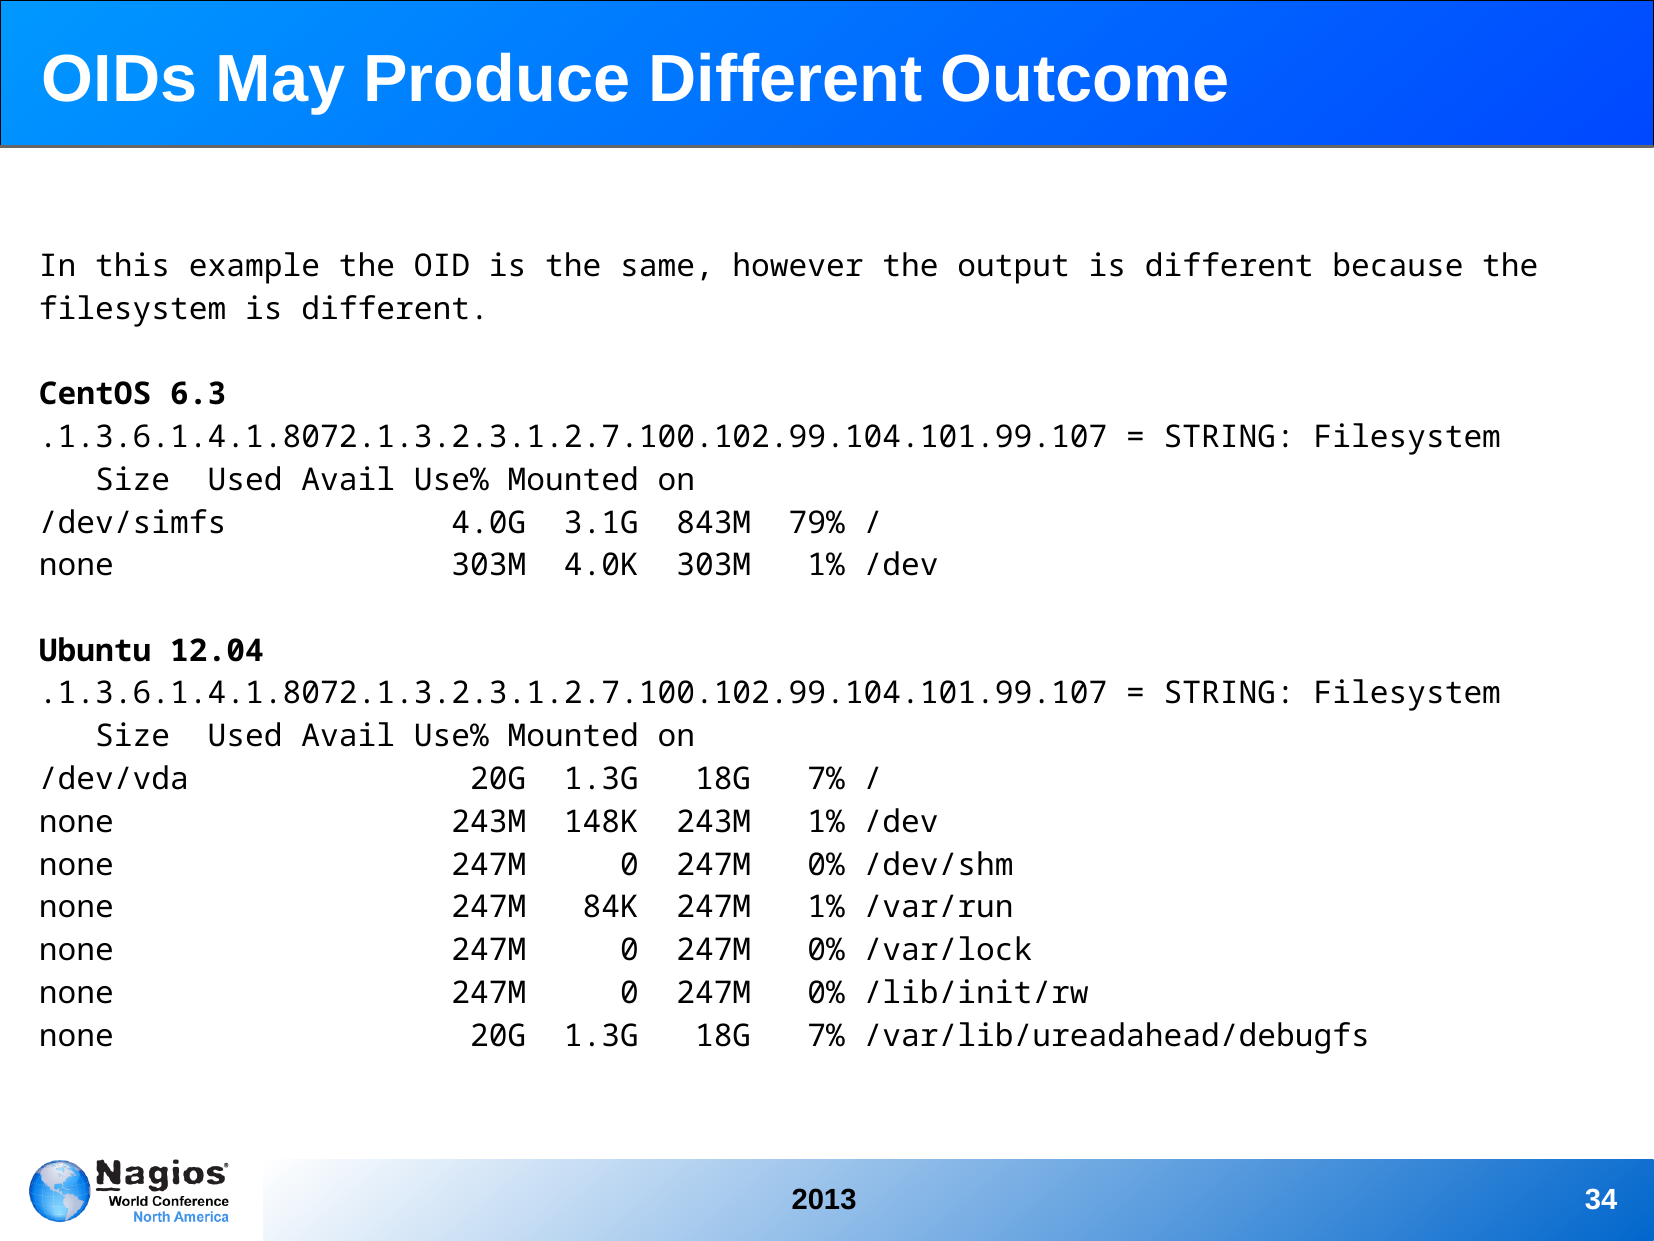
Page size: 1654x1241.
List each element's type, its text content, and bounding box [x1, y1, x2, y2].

picture [29, 1159, 229, 1235]
subtitle In this example the OID is the same, however the output is different because the filesystem is different. CentOS 6.3 .1.3.6.1.4.1.8072.1.3.2.3.1.2.7.100.102.99.104.101.99.107 = STRING: Filesystem Size Used Avail Use% Mounted on /dev/simfs 4.0G 3.1G 843M 79% / none 303M 4.0K 303M 1% /dev Ubuntu 12.04 .1.3.6.1.4.1.8072.1.3.2.3.1.2.7.100.102.99.104.101.99.107 = STRING: Filesystem Size Used Avail Use% Mounted on /dev/vda 20G 1.3G 18G 7% / none 243M 148K 243M 1% /dev none 247M 0 247M 0% /dev/shm none 247M 84K 247M 1% /var/run none 247M 0 247M 0% /var/lock none 247M 0 247M 0% /lib/init/rw none 20G 1.3G 18G 7% /var/lib/ureadahead/debugfs [38, 171, 1654, 1170]
title OIDs May Produce Different Outcome [41, 29, 1638, 127]
